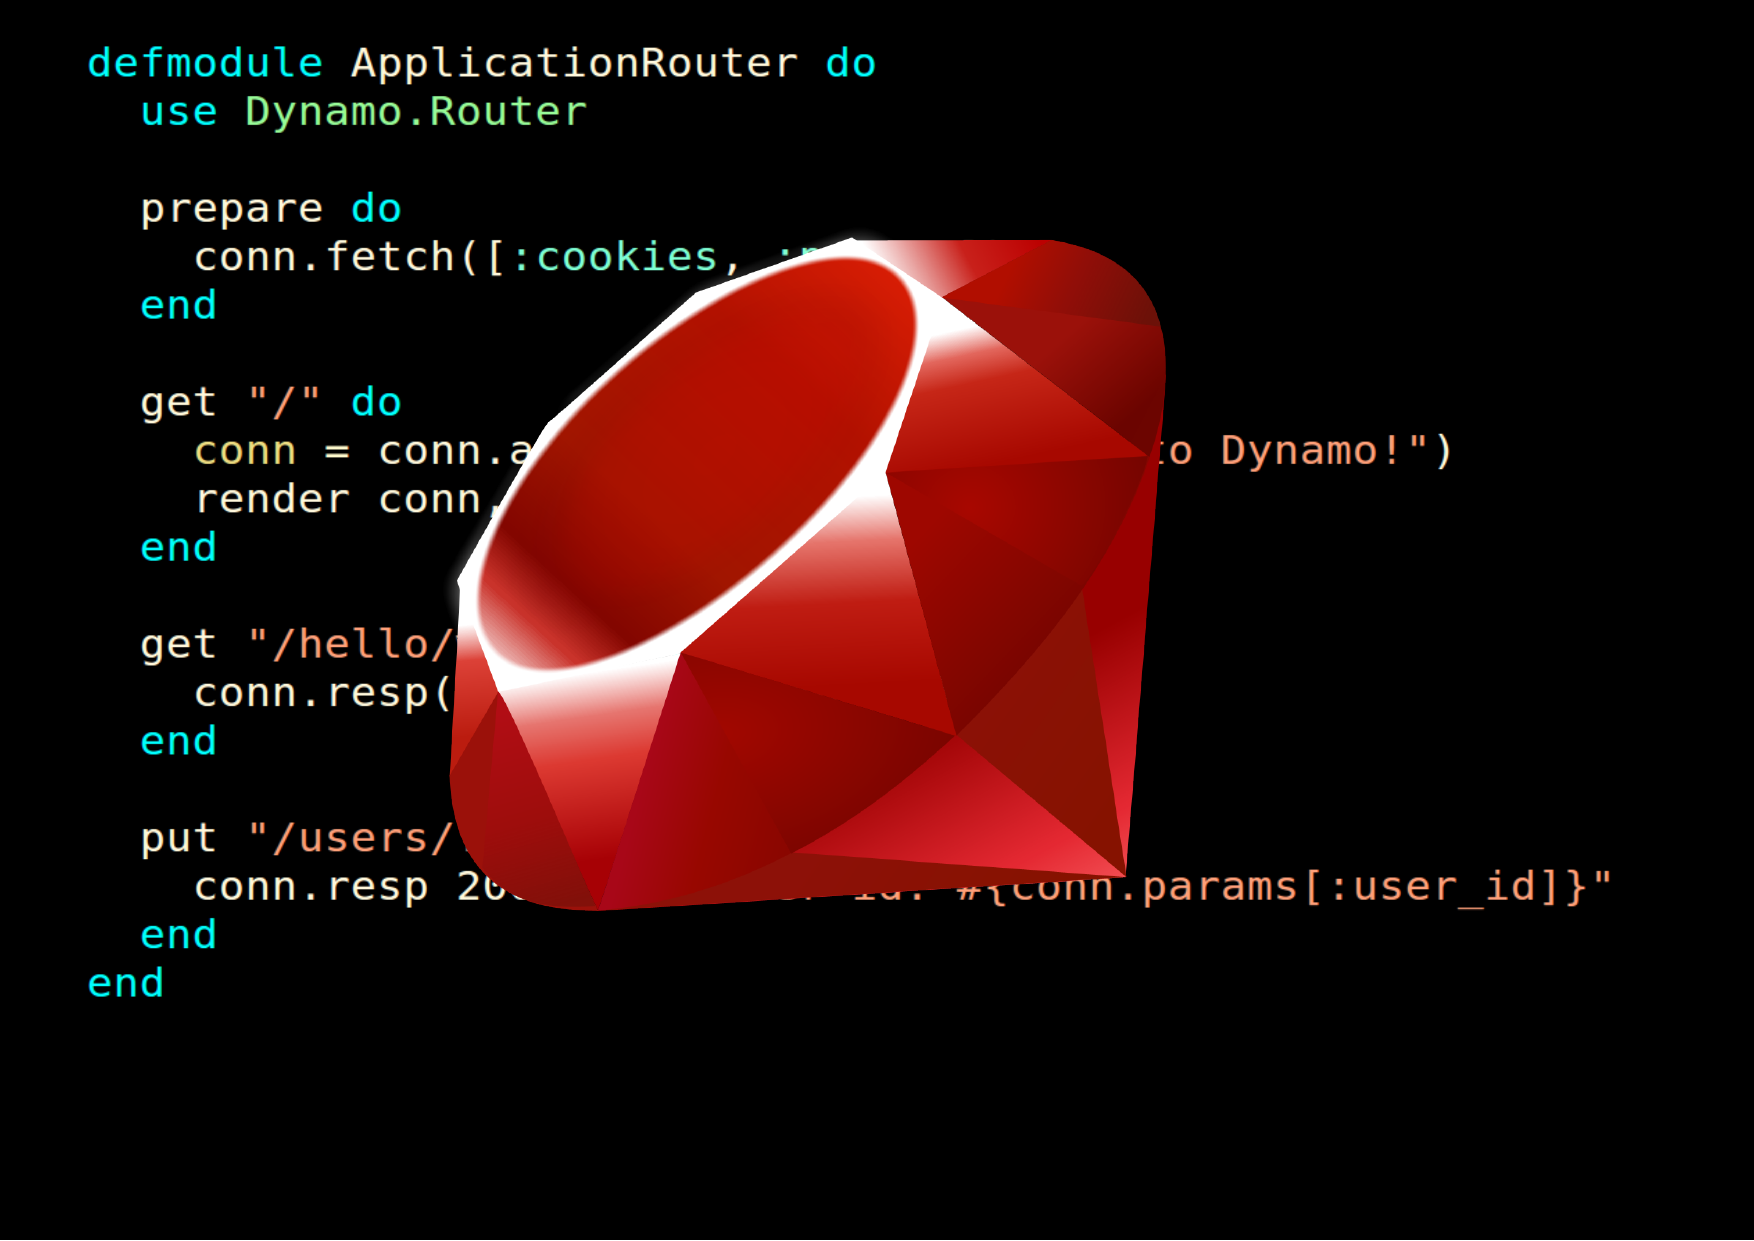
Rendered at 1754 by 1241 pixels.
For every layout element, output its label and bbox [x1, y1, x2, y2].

picture [87, 40, 1698, 1019]
